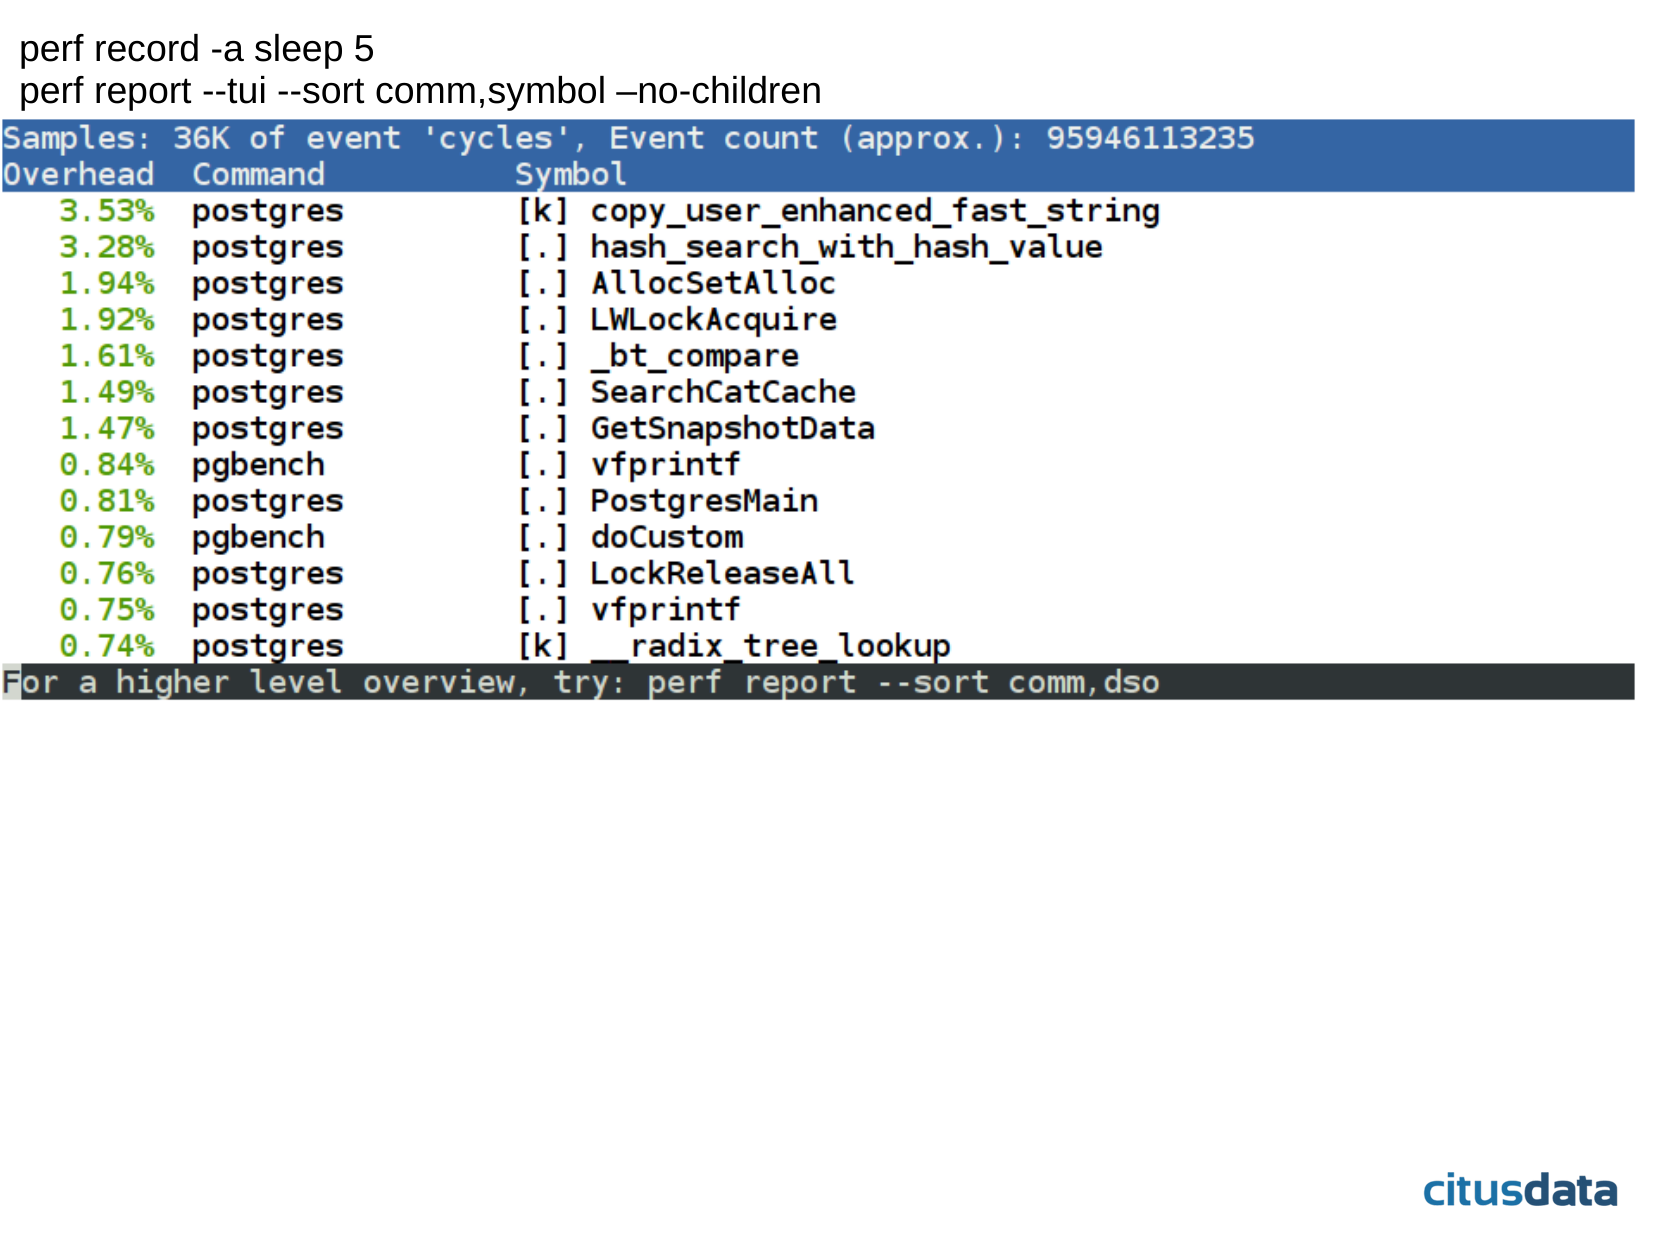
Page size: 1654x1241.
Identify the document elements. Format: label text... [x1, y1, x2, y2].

text_box perf record -a sleep 5 perf report --tui --sort comm,symbol –no-children [4, 20, 901, 166]
picture [1420, 1167, 1622, 1209]
picture [1, 118, 1654, 726]
